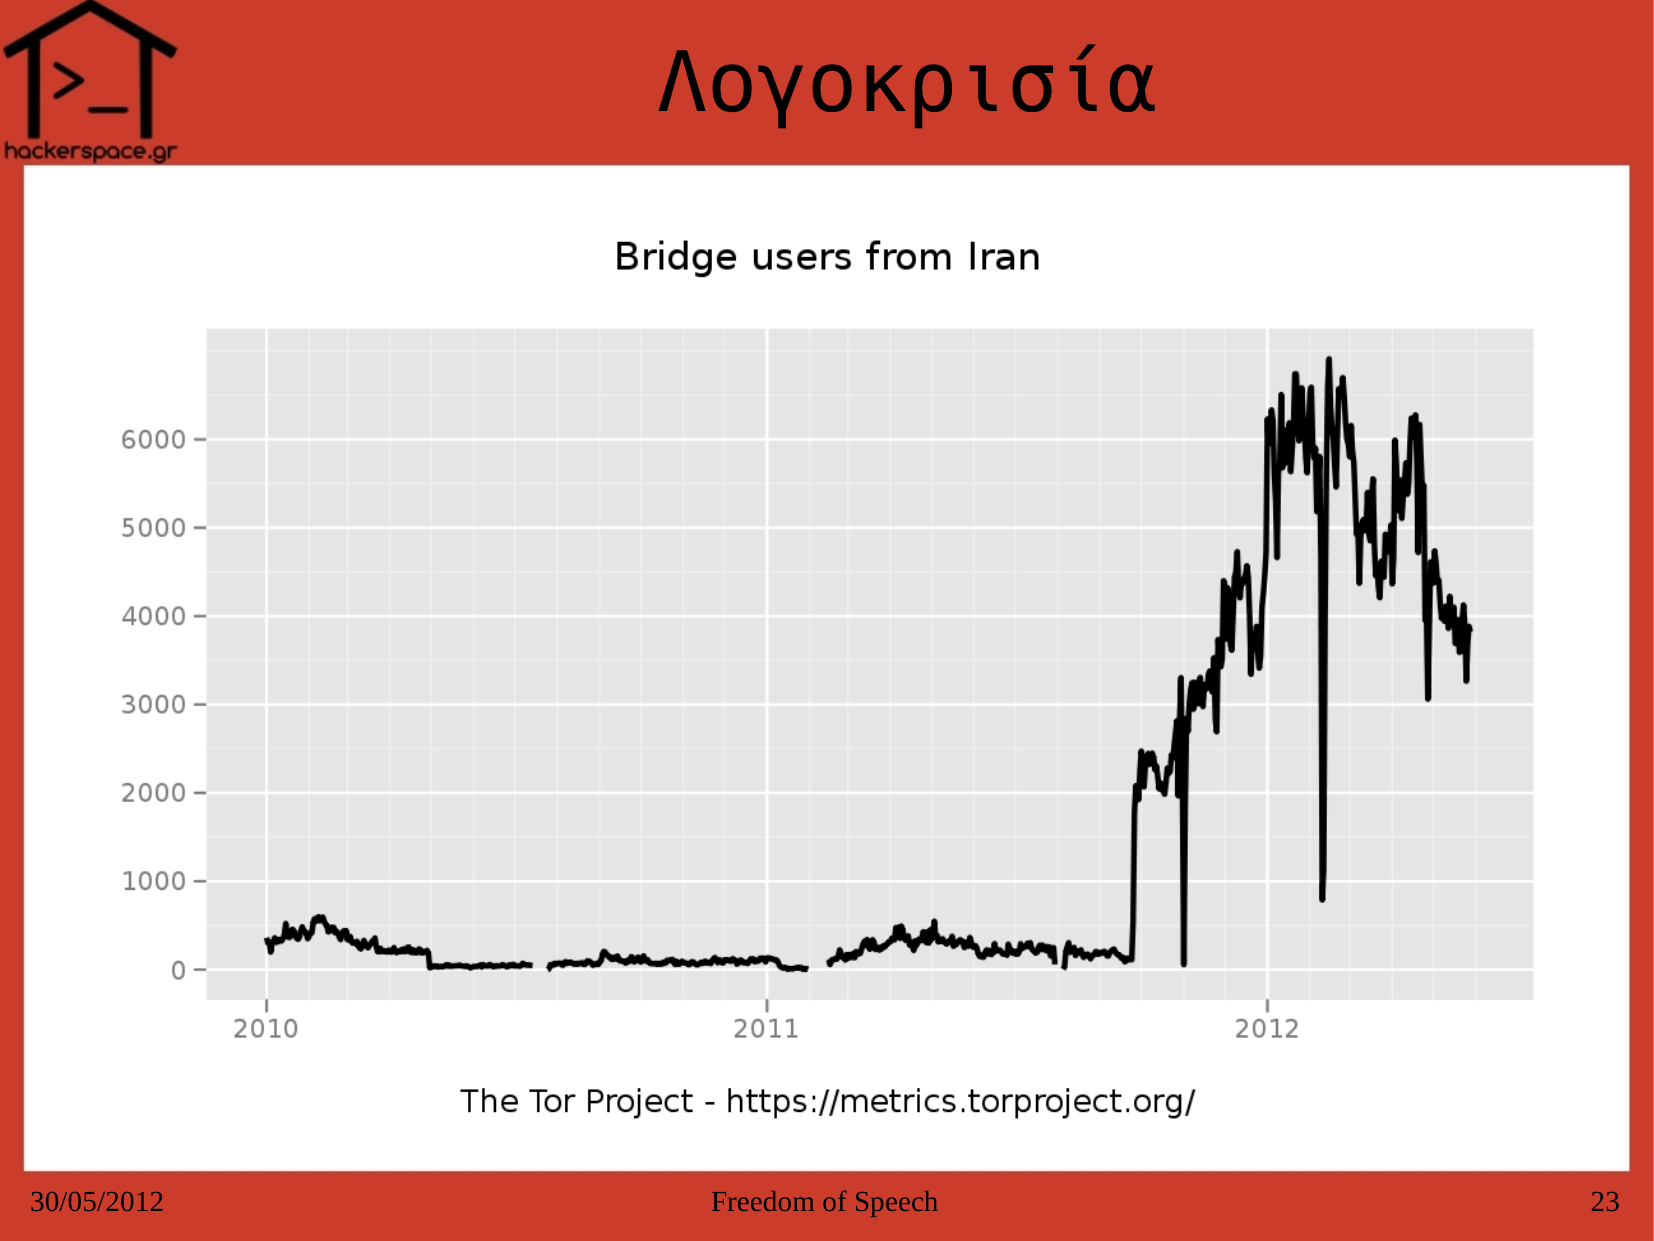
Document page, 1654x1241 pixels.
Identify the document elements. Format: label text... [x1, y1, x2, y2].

picture [0, 0, 1654, 1241]
title Λογοκρισία [195, 15, 1621, 151]
